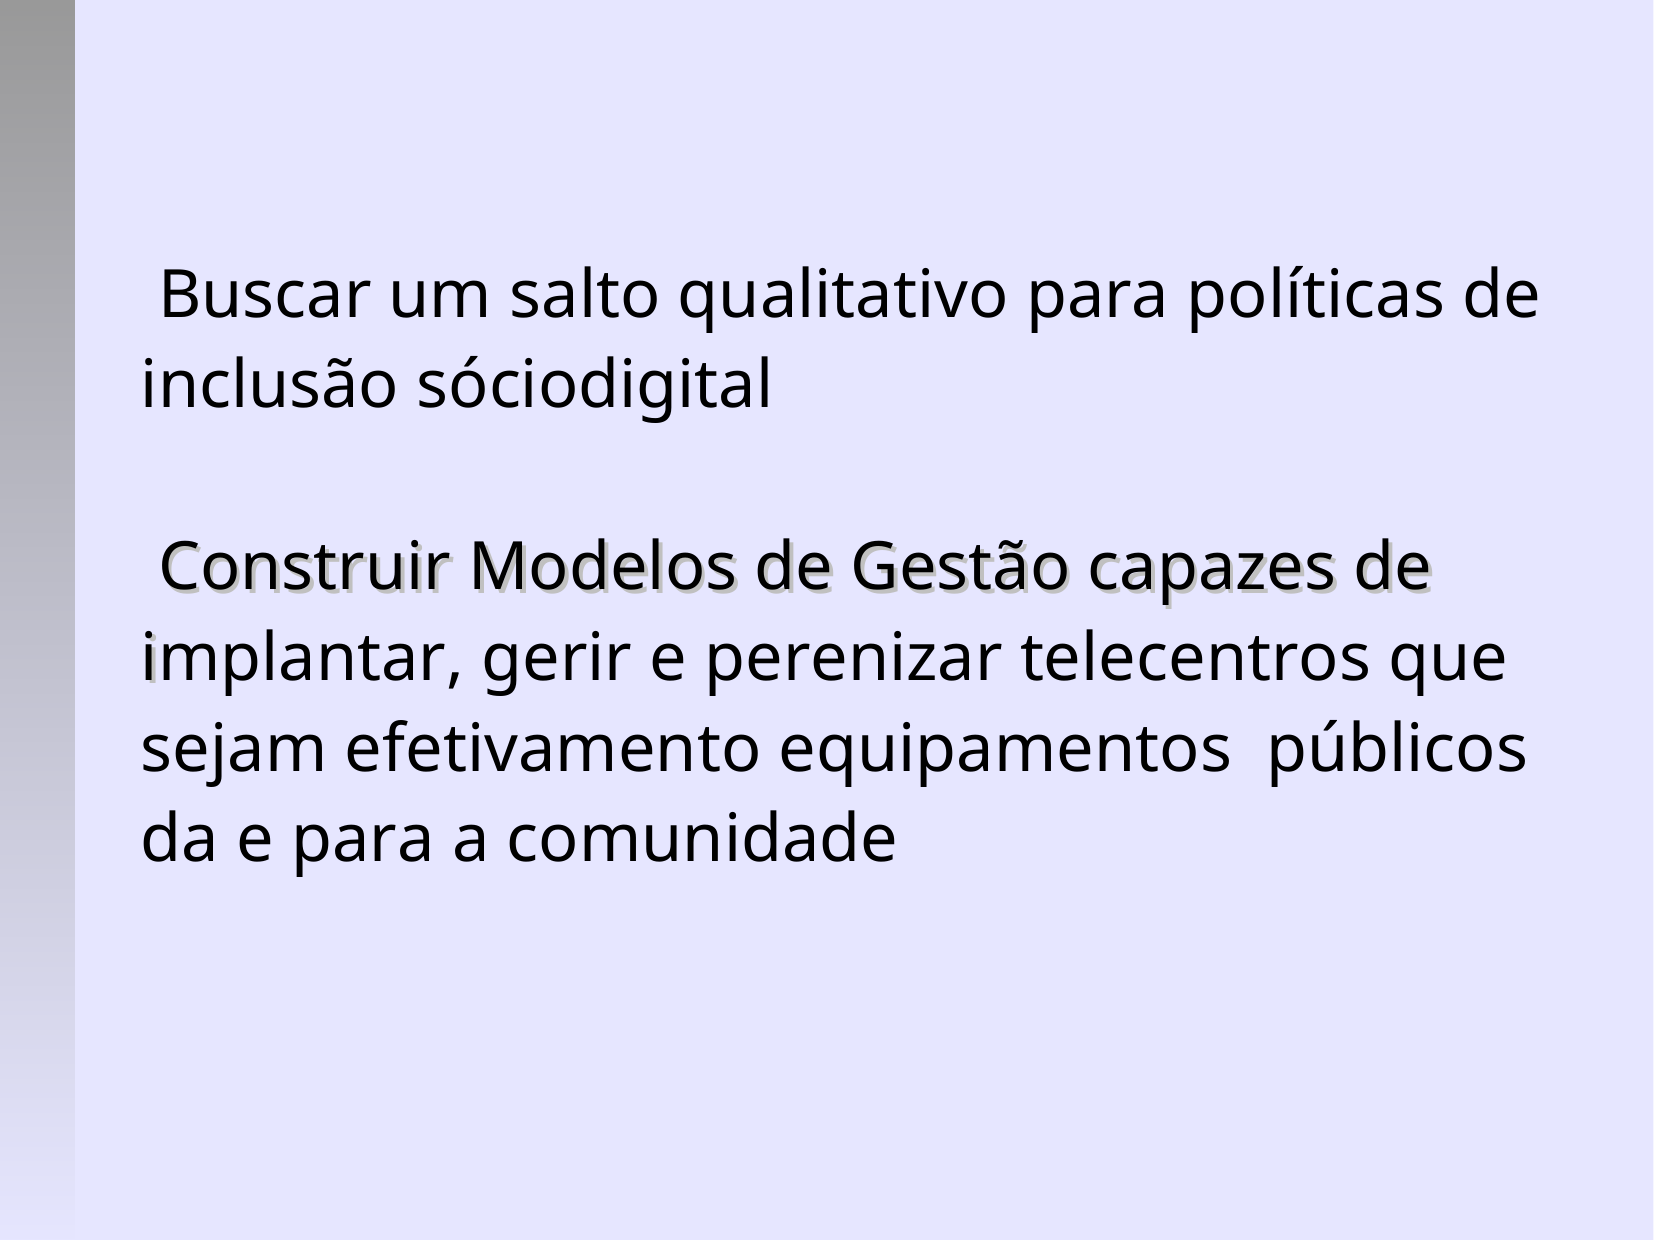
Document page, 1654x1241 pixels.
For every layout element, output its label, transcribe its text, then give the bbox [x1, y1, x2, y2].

text_box Buscar um salto qualitativo para políticas de inclusão sóciodigital Construir Modelos de Gestão capazes de implantar, gerir e perenizar telecentros que sejam efetivamento equipamentos públicos da e para a comunidade [126, 56, 1560, 889]
